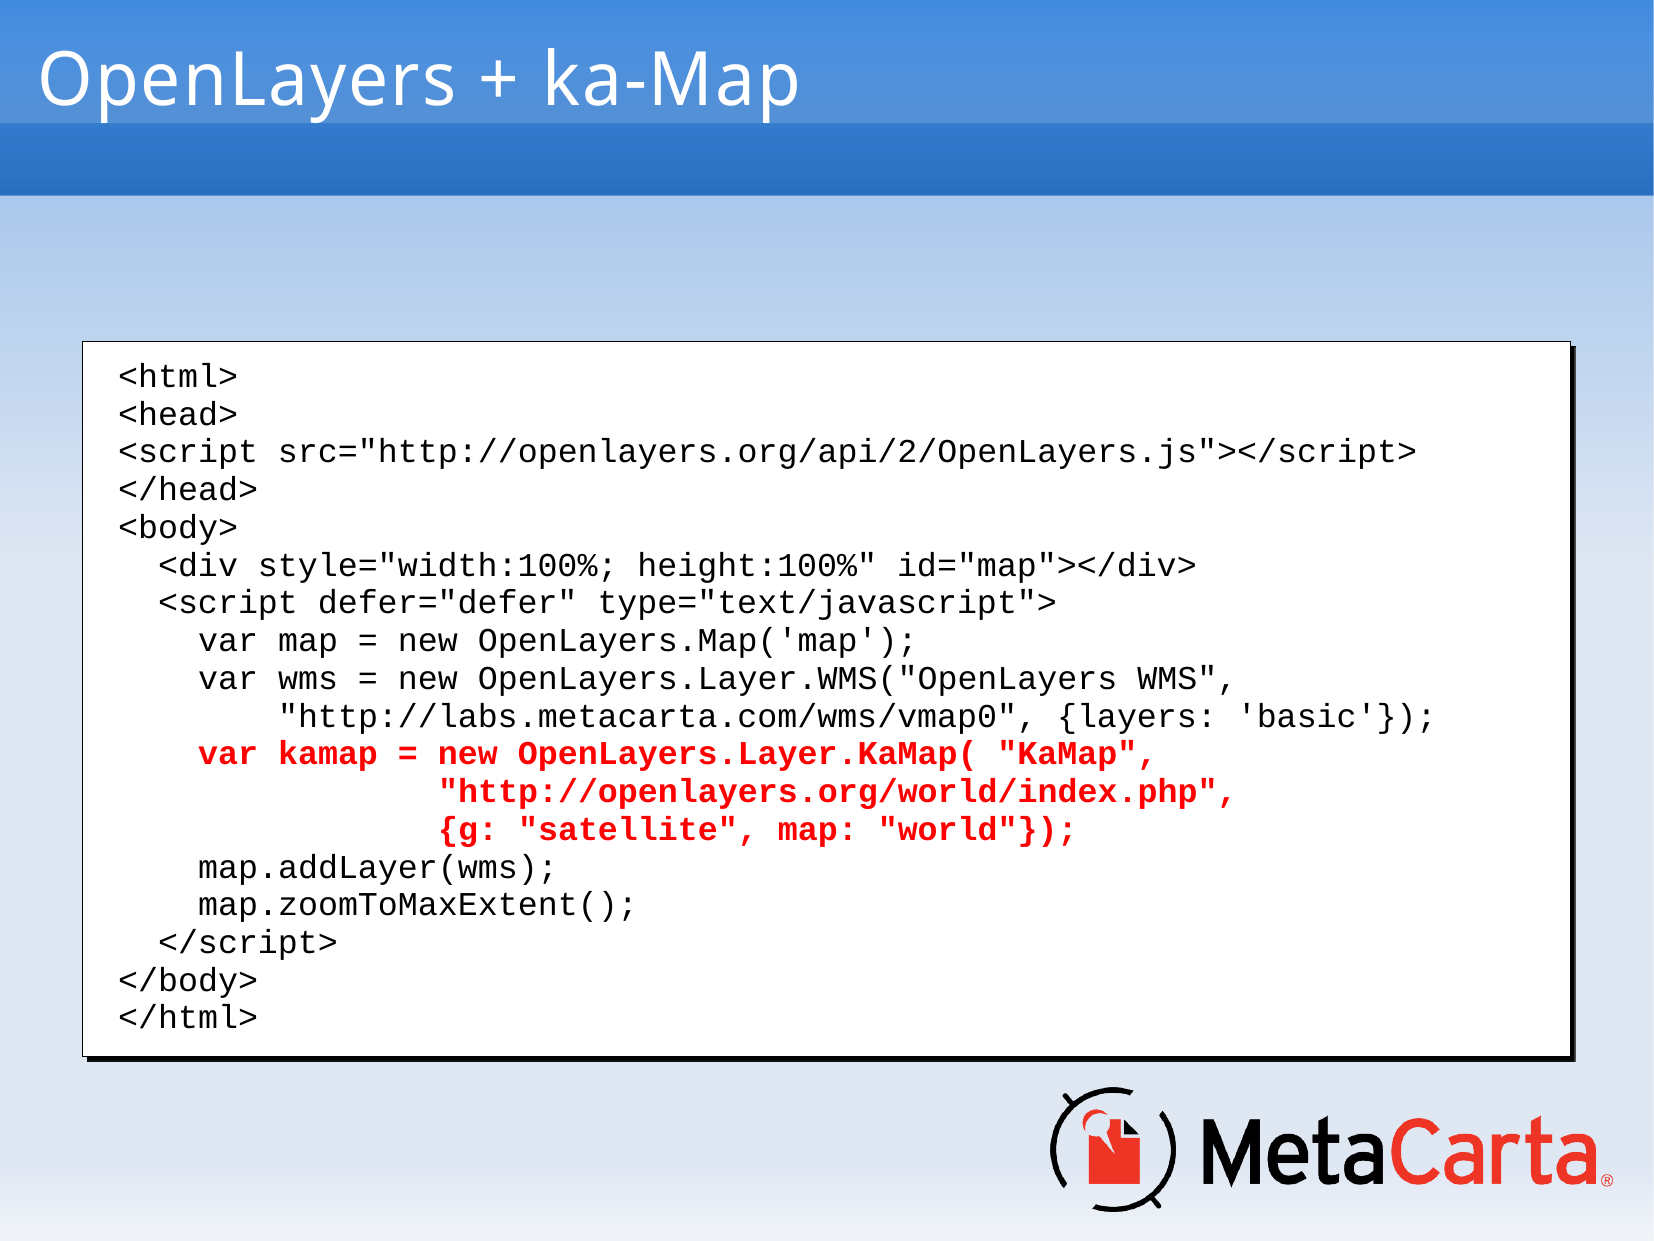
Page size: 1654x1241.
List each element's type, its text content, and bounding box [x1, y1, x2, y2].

title OpenLayers + ka-Map [37, 2, 1463, 151]
picture [0, 0, 1654, 1241]
subtitle <html> <head> <script src="http://openlayers.org/api/2/OpenLayers.js"></script> </head> <body> <div style="width:100%; height:100%" id="map"></div> <script defer="defer" type="text/javascript"> var map = new OpenLayers.Map('map'); var wms = new OpenLayers.Layer.WMS("OpenLayers WMS", "http://labs.metacarta.com/wms/vmap0", {layers: 'basic'}); var kamap = new OpenLayers.Layer.KaMap( "KaMap", "http://openlayers.org/world/index.php", {g: "satellite", map: "world"}); map.addLayer(wms); map.zoomToMaxExtent(); </script> </body> </html> [82, 341, 1571, 1057]
